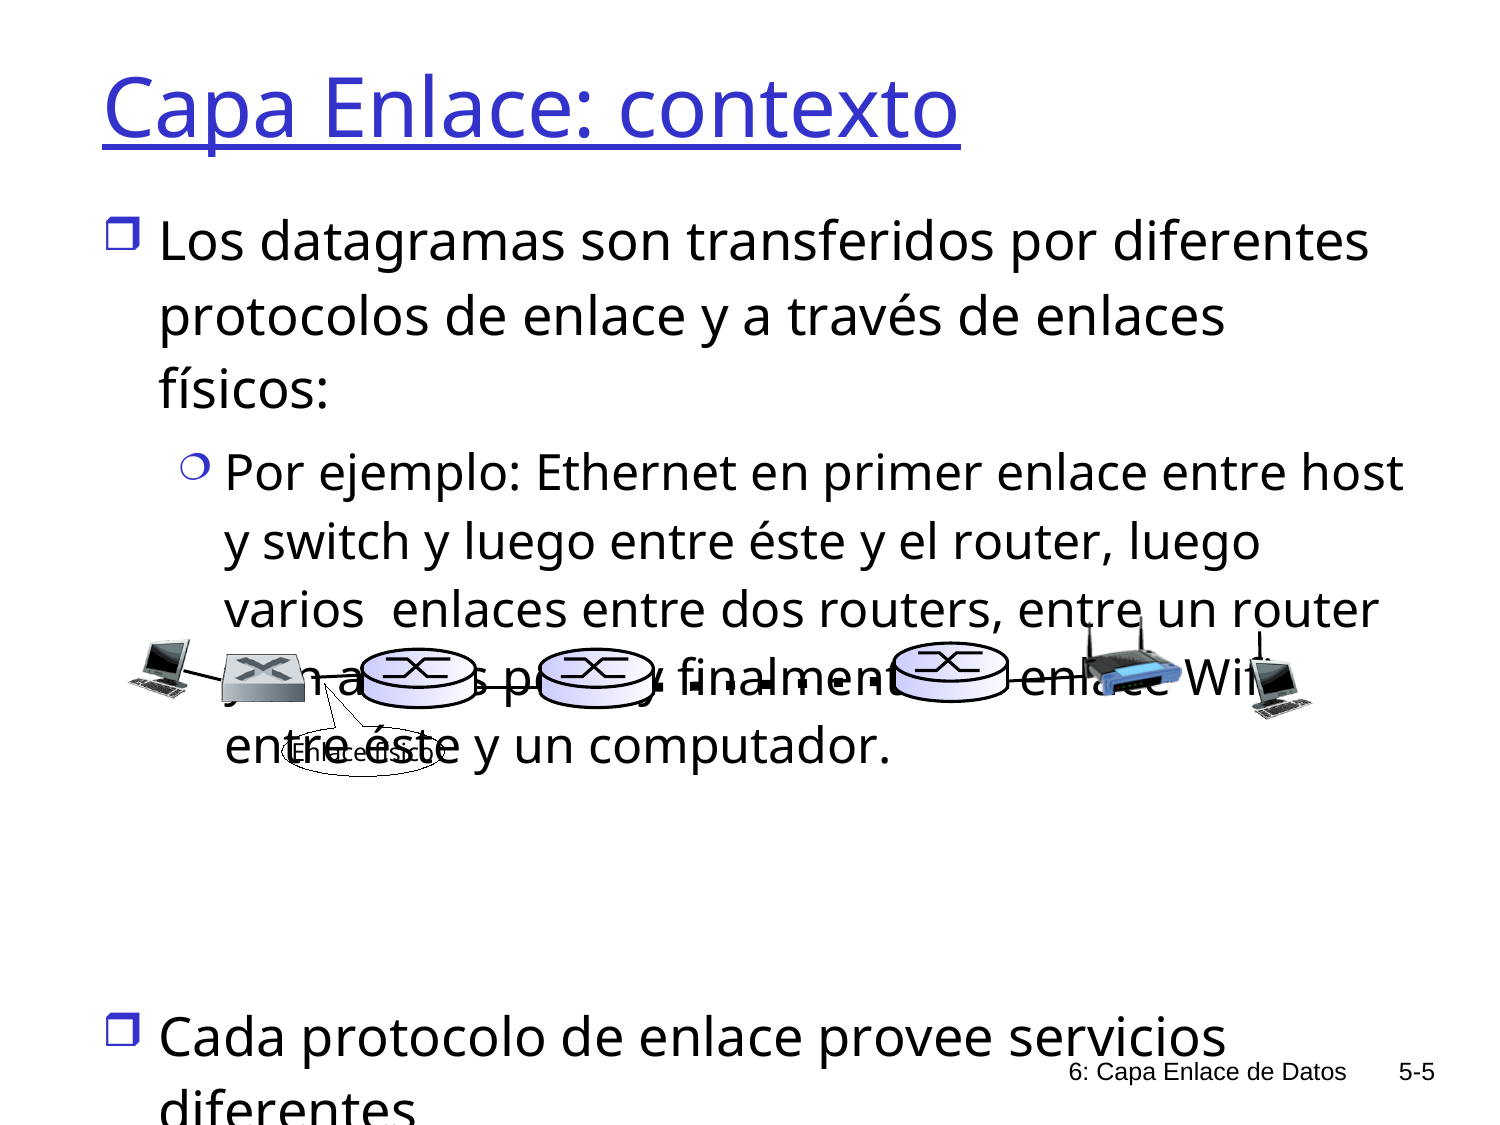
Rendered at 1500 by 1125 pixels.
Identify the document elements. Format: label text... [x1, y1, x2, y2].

picture [221, 654, 305, 702]
picture [112, 636, 192, 704]
text_box [362, 649, 476, 708]
picture [1247, 656, 1328, 724]
picture [1084, 616, 1182, 697]
text_box Enlace físico [281, 683, 445, 777]
text_box [540, 649, 654, 708]
list Los datagramas son transferidos por diferentes protocolos de enlace y a través de enlaces físicos: Por ejemplo: Ethernet en primer enlace entre host y switch y luego entre éste y el router, luego varios enlaces entre dos routers, entre un router y un access point y finalmente un enlace Wifi entre éste y un computador. Cada protocolo de enlace provee servicios diferentes Por ejemplo: puede o no proveer transferencia confiable sobre el enlace [87, 195, 1426, 1029]
title Capa Enlace: contexto [87, 23, 1426, 188]
text_box [894, 643, 1008, 702]
